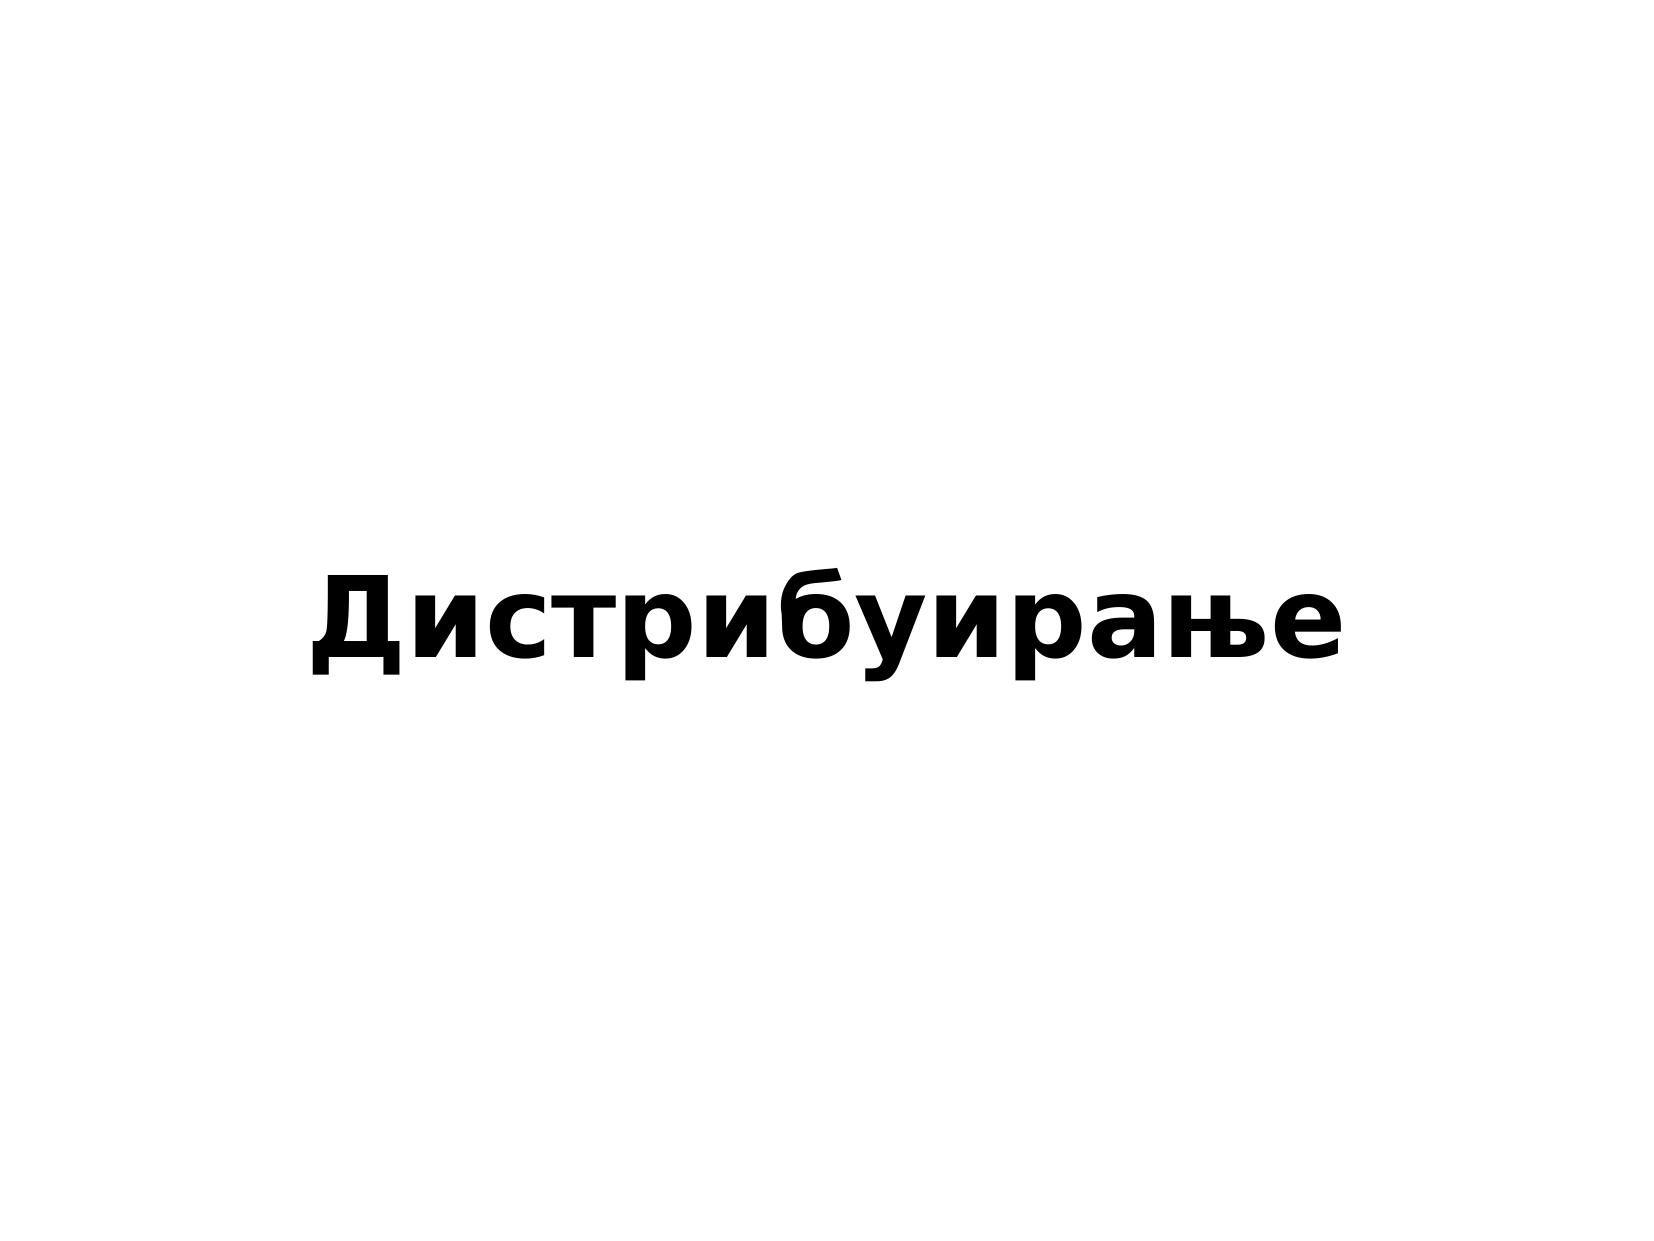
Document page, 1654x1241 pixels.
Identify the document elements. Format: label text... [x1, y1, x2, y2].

subtitle Дистрибуирање [0, 0, 1654, 1238]
